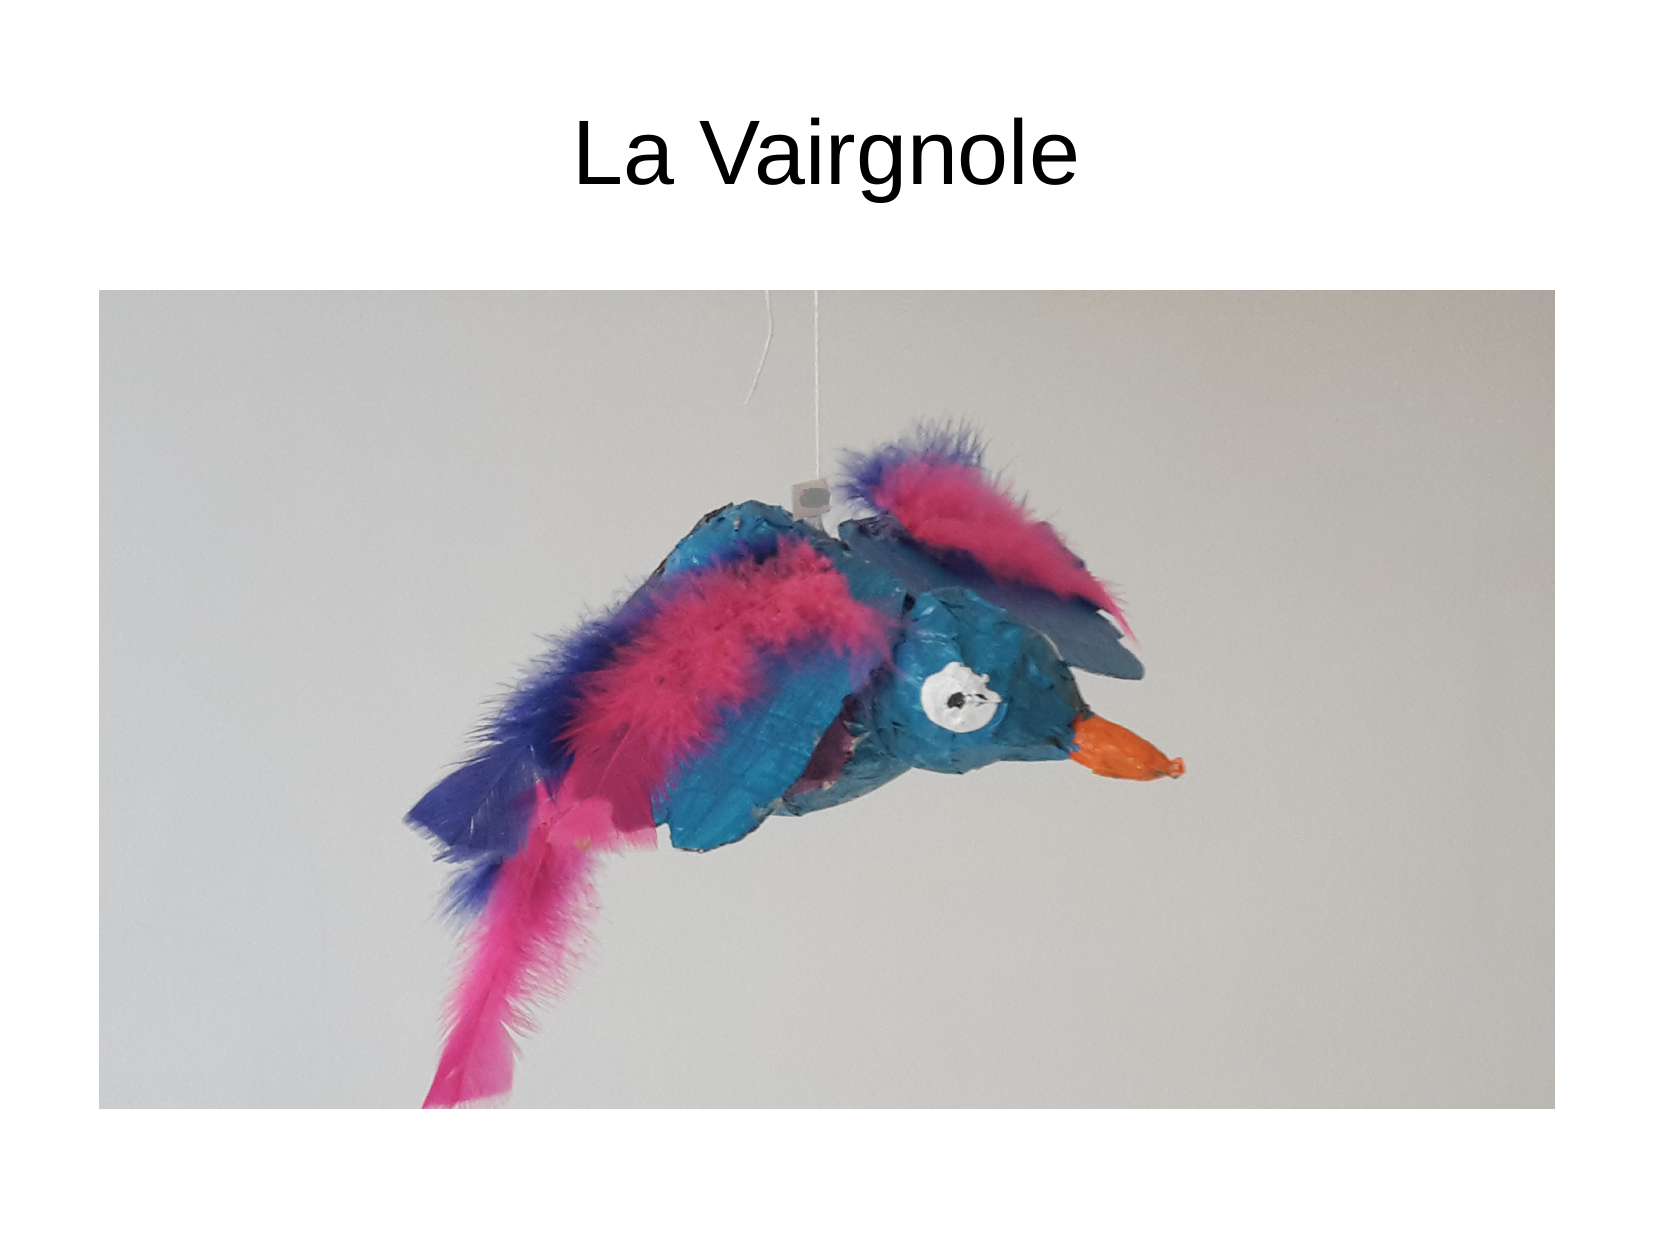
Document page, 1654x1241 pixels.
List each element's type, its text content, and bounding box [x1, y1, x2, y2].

picture [99, 290, 1555, 1109]
title La Vairgnole [82, 49, 1571, 257]
